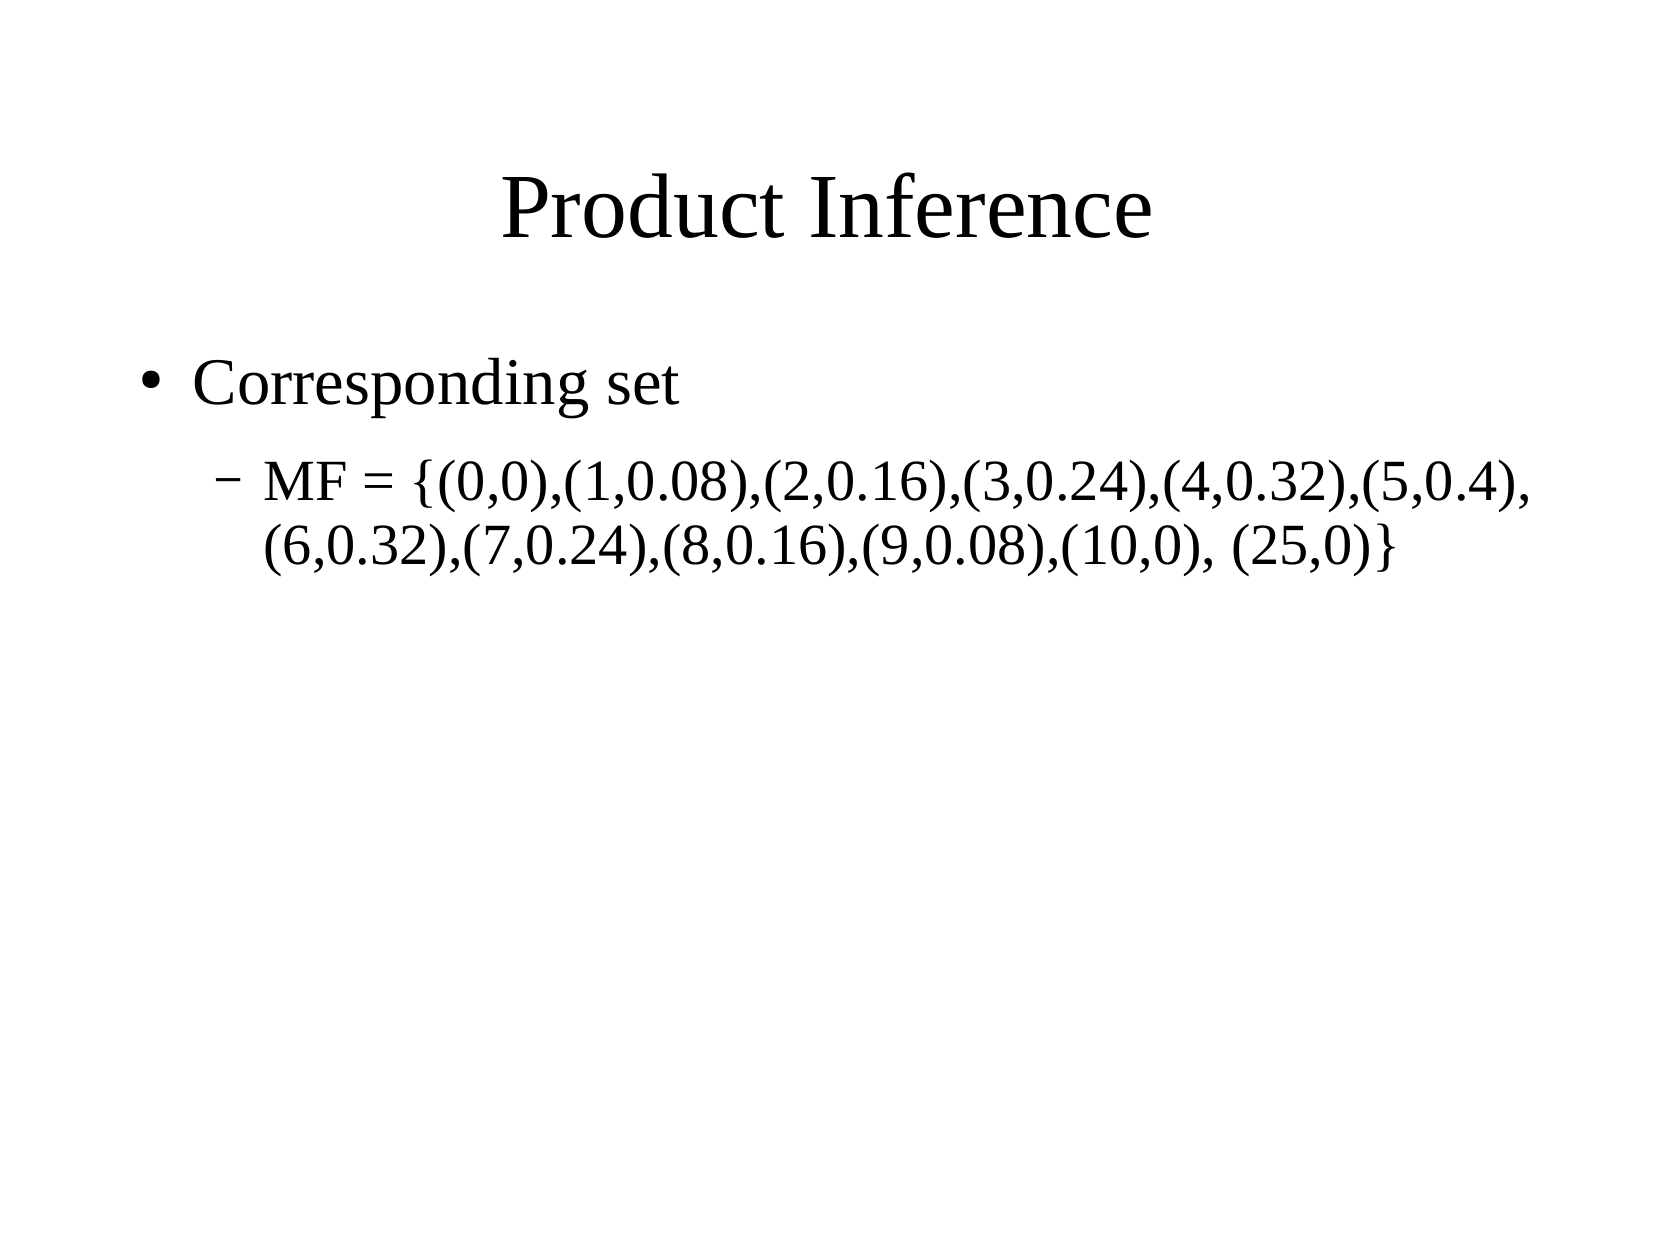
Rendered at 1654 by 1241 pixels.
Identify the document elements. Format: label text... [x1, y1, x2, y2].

list Corresponding set MF = {(0,0),(1,0.08),(2,0.16),(3,0.24),(4,0.32),(5,0.4),(6,0.32),(7,0.24),(8,0.16),(9,0.08),(10,0), (25,0)} [121, 344, 1534, 1127]
title Product Inference [121, 102, 1534, 311]
